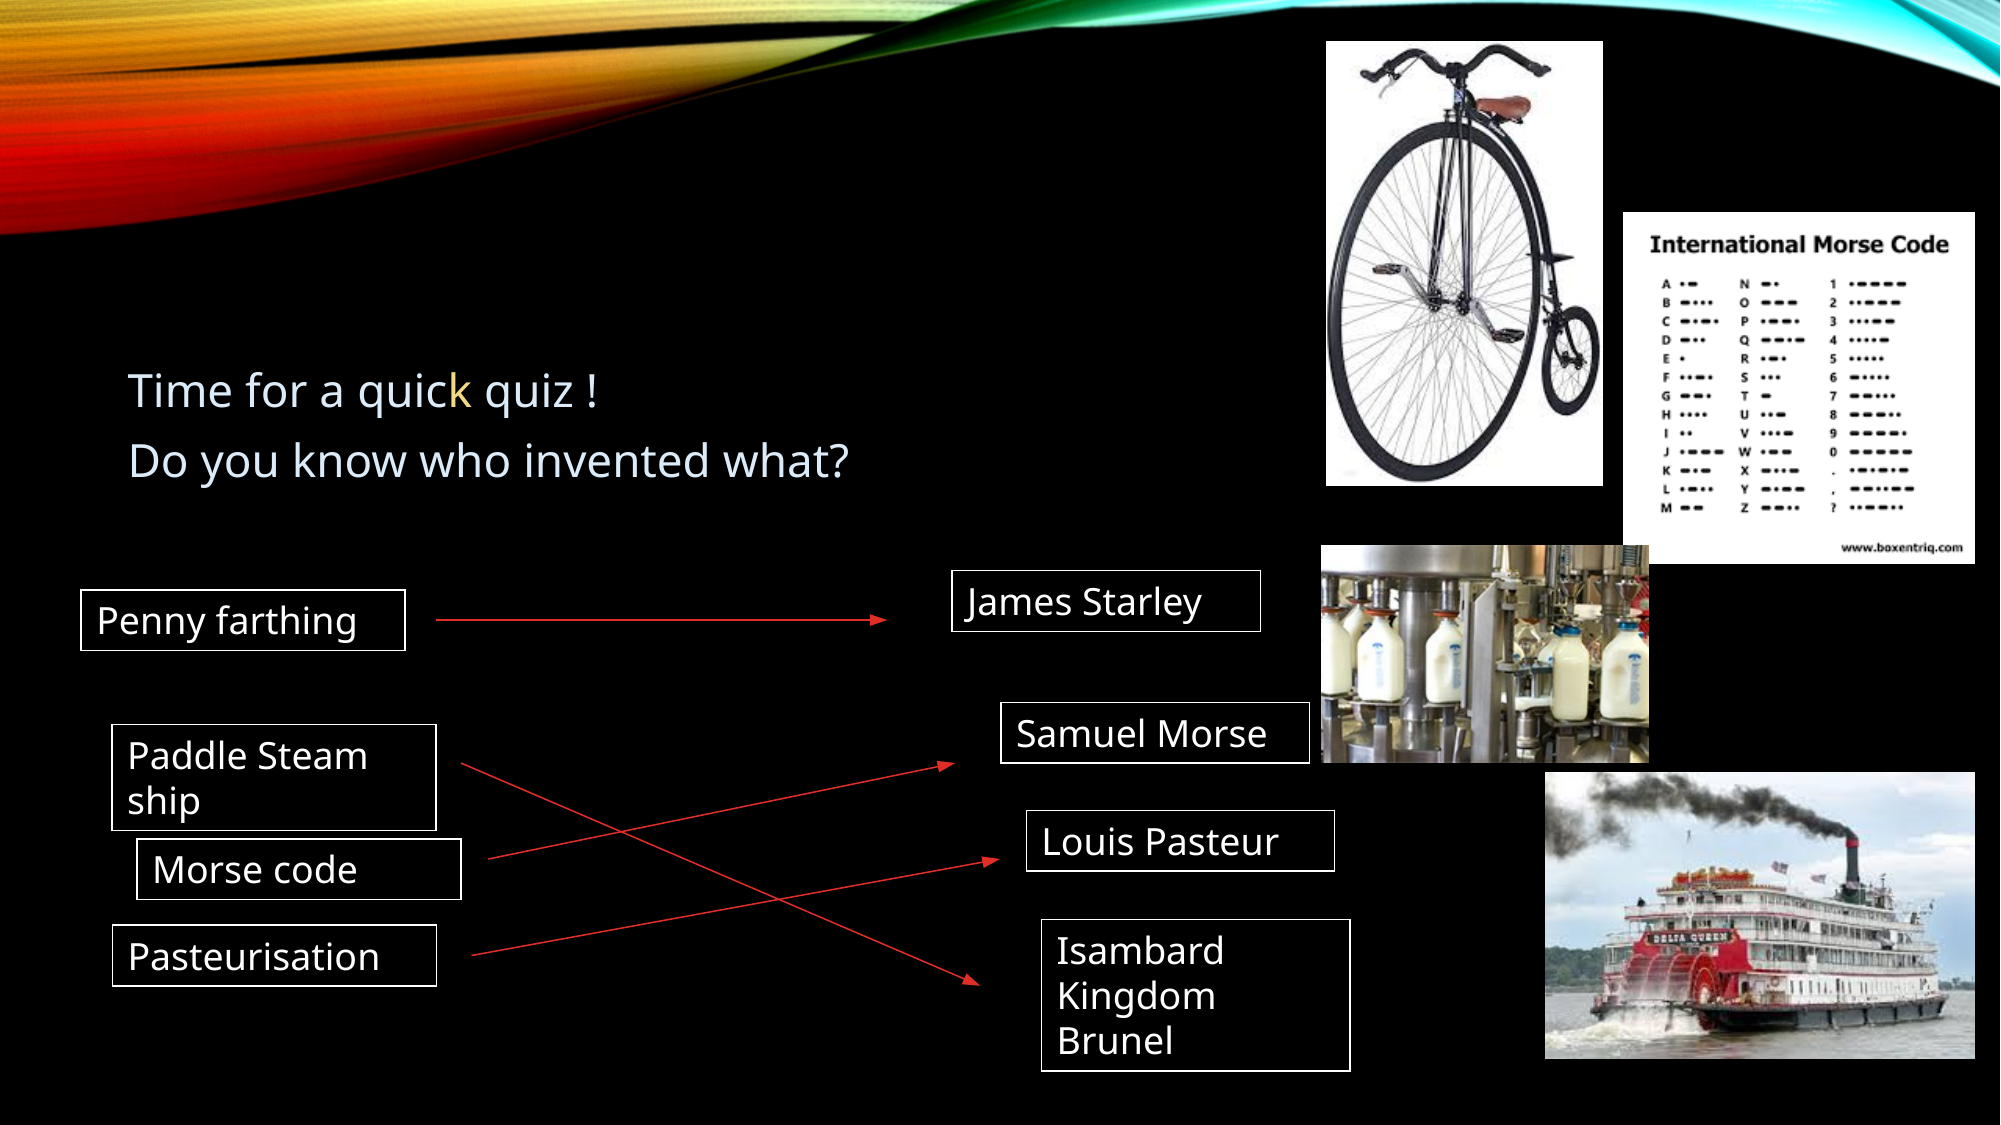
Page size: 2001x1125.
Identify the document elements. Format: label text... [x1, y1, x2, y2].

picture [1326, 41, 1603, 486]
picture [1545, 772, 1975, 1059]
title QUIZ TIME [0, 108, 981, 321]
text_box Samuel Morse [1001, 702, 1310, 764]
text_box Morse code [137, 838, 461, 900]
list Time for a quick quiz ! Do you know who invented what? [112, 360, 1888, 1021]
text_box Pasteurisation [112, 925, 437, 986]
text_box Penny farthing [81, 589, 406, 651]
text_box Isambard Kingdom Brunel [1041, 919, 1351, 1072]
text_box Paddle Steam ship [112, 724, 436, 831]
text_box James Starley [952, 570, 1261, 632]
picture [1321, 212, 1975, 764]
text_box Louis Pasteur [1026, 810, 1335, 871]
